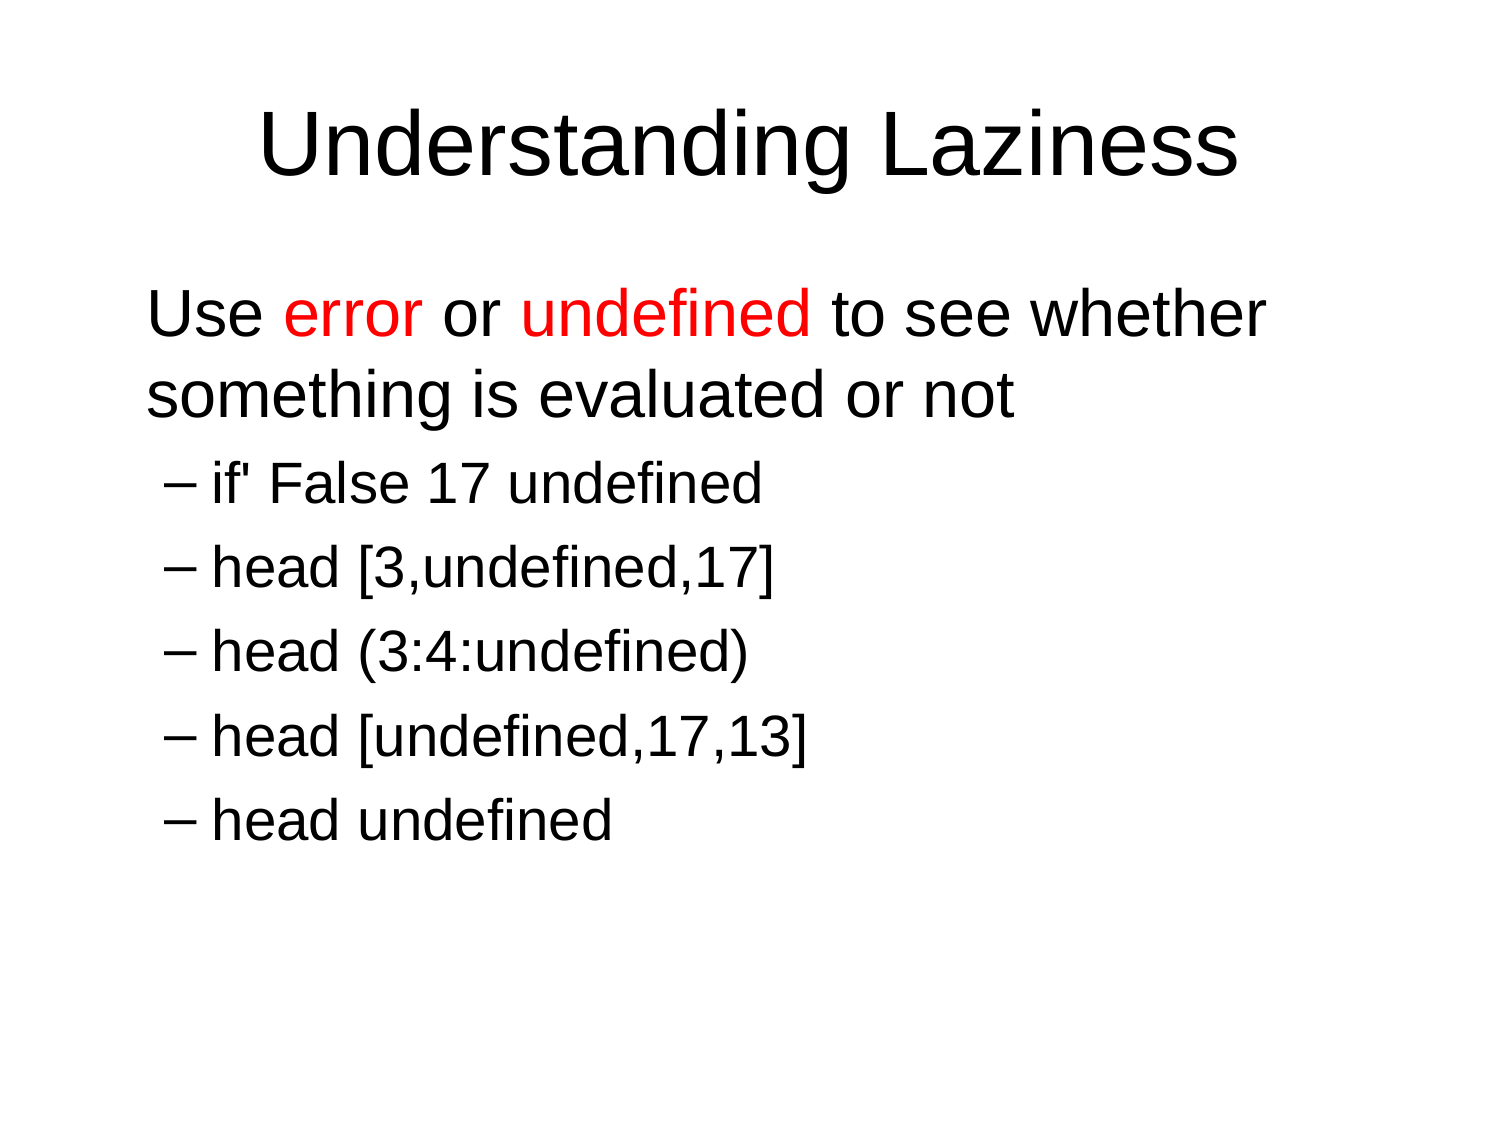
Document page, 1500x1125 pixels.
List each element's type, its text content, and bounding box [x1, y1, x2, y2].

list Use error or undefined to see whether something is evaluated or not if' False 17 undefined head [3,undefined,17] head (3:4:undefined) head [undefined,17,13] head undefined [75, 262, 1426, 1005]
title Understanding Laziness [75, 45, 1426, 233]
